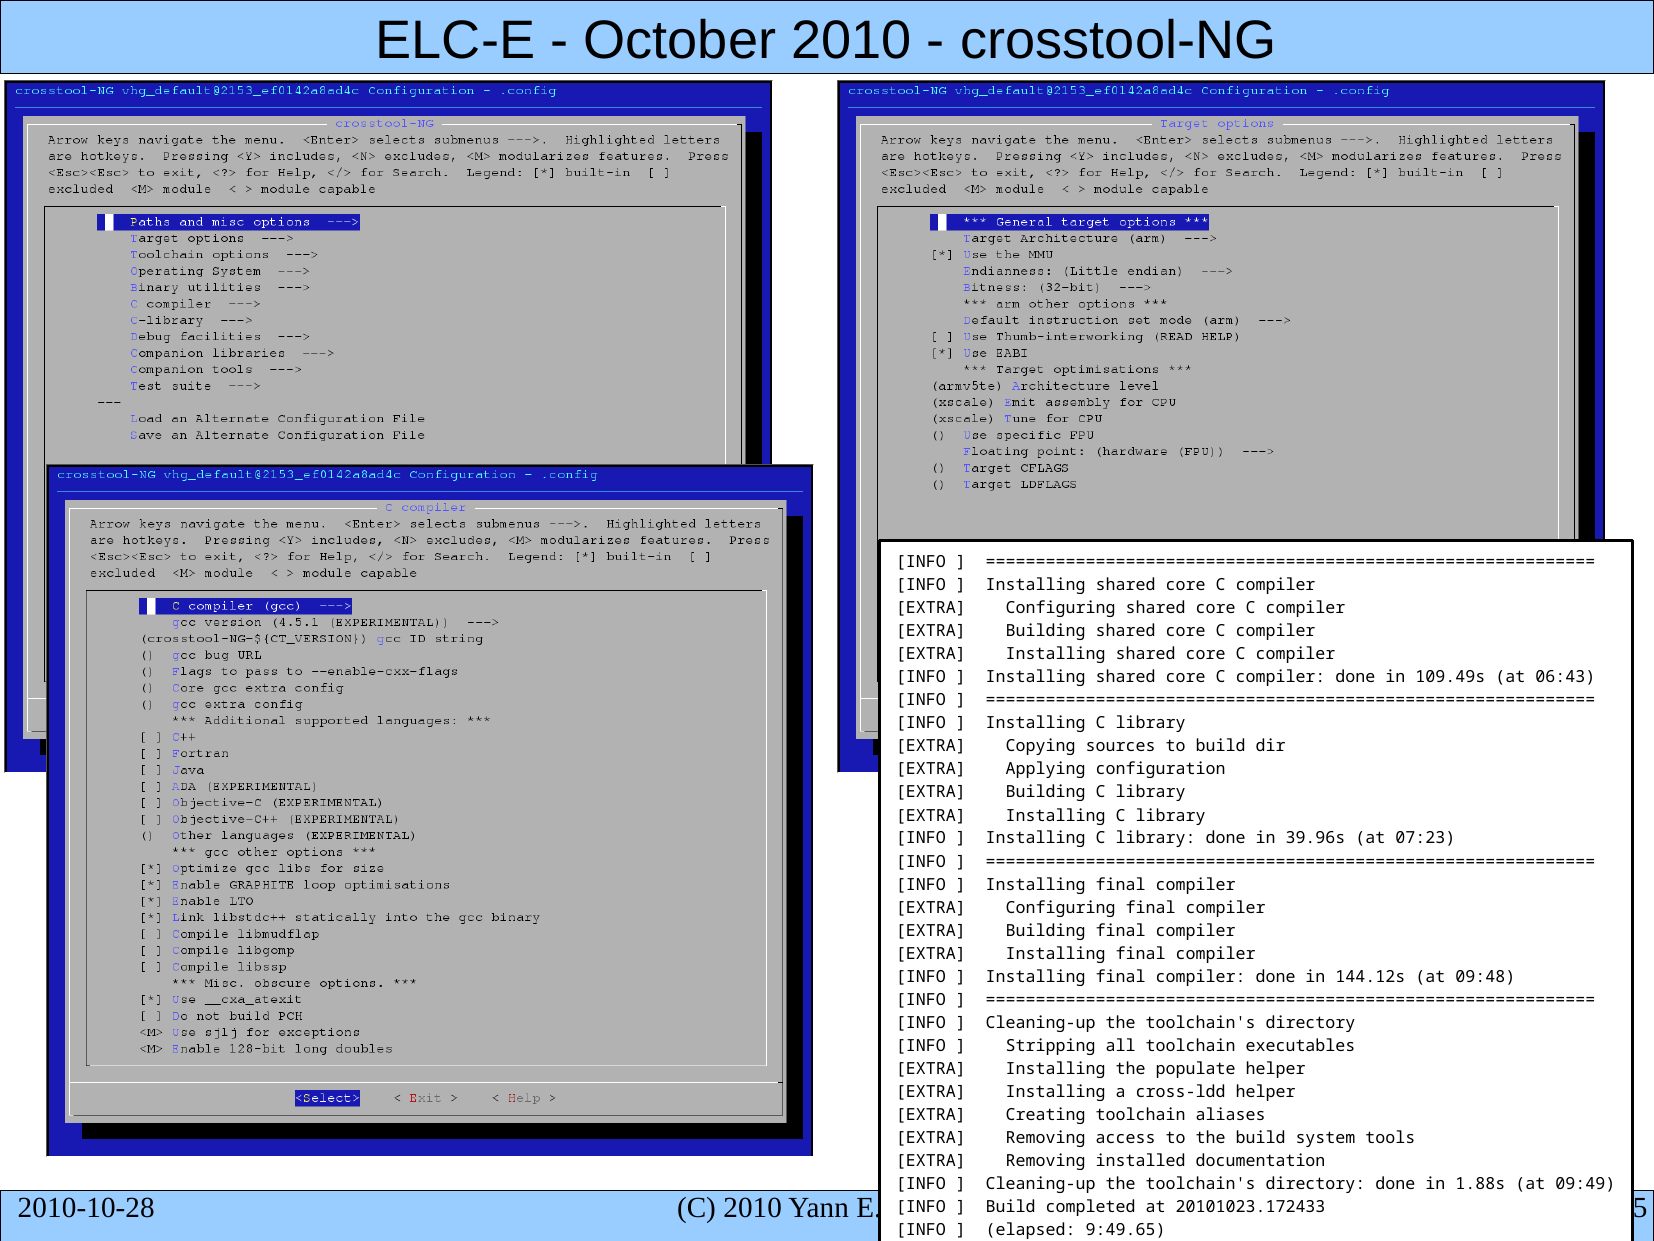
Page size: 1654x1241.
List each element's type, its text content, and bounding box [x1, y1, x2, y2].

picture [837, 80, 1606, 774]
picture [4, 80, 814, 1157]
title ELC-E - October 2010 - crosstool-NG [82, 0, 1571, 79]
text_box [INFO ] ============================================================= [INFO ] Installing shared core C compiler [EXTRA] Configuring shared core C compiler [EXTRA] Building shared core C compiler [EXTRA] Installing shared core C compiler [INFO ] Installing shared core C compiler: done in 109.49s (at 06:43) [INFO ] ============================================================= [INFO ] Installing C library [EXTRA] Copying sources to build dir [EXTRA] Applying configuration [EXTRA] Building C library [EXTRA] Installing C library [INFO ] Installing C library: done in 39.96s (at 07:23) [INFO ] ============================================================= [INFO ] Installing final compiler [EXTRA] Configuring final compiler [EXTRA] Building final compiler [EXTRA] Installing final compiler [INFO ] Installing final compiler: done in 144.12s (at 09:48) [INFO ] ============================================================= [INFO ] Cleaning-up the toolchain's directory [INFO ] Stripping all toolchain executables [EXTRA] Installing the populate helper [EXTRA] Installing a cross-ldd helper [EXTRA] Creating toolchain aliases [EXTRA] Removing access to the build system tools [EXTRA] Removing installed documentation [INFO ] Cleaning-up the toolchain's directory: done in 1.88s (at 09:49) [INFO ] Build completed at 20101023.172433 [INFO ] (elapsed: 9:49.65) [INFO ] Finishing installation (may take a few seconds)... [879, 540, 1633, 1156]
